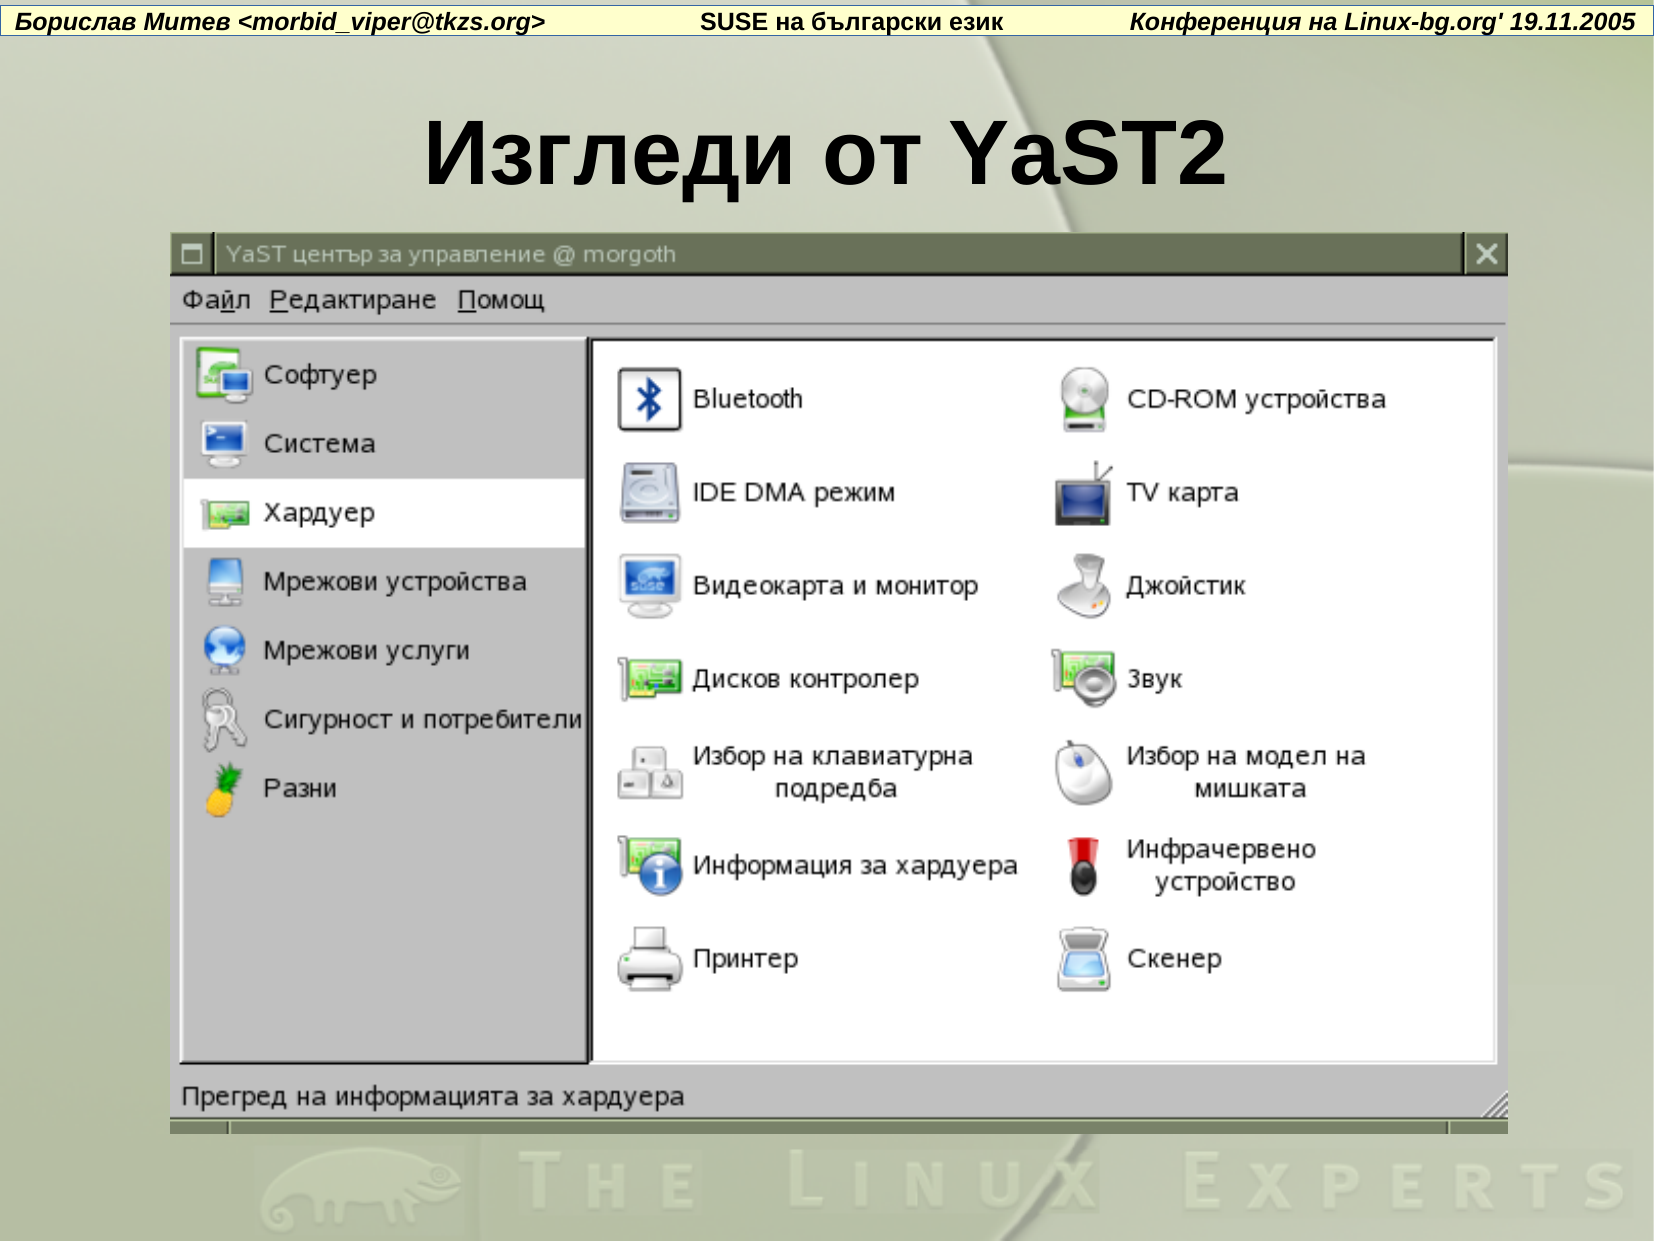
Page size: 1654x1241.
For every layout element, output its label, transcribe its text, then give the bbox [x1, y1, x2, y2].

title Изгледи от YaST2 [82, 49, 1571, 257]
picture [0, 36, 1654, 1241]
picture [0, 0, 1654, 5]
